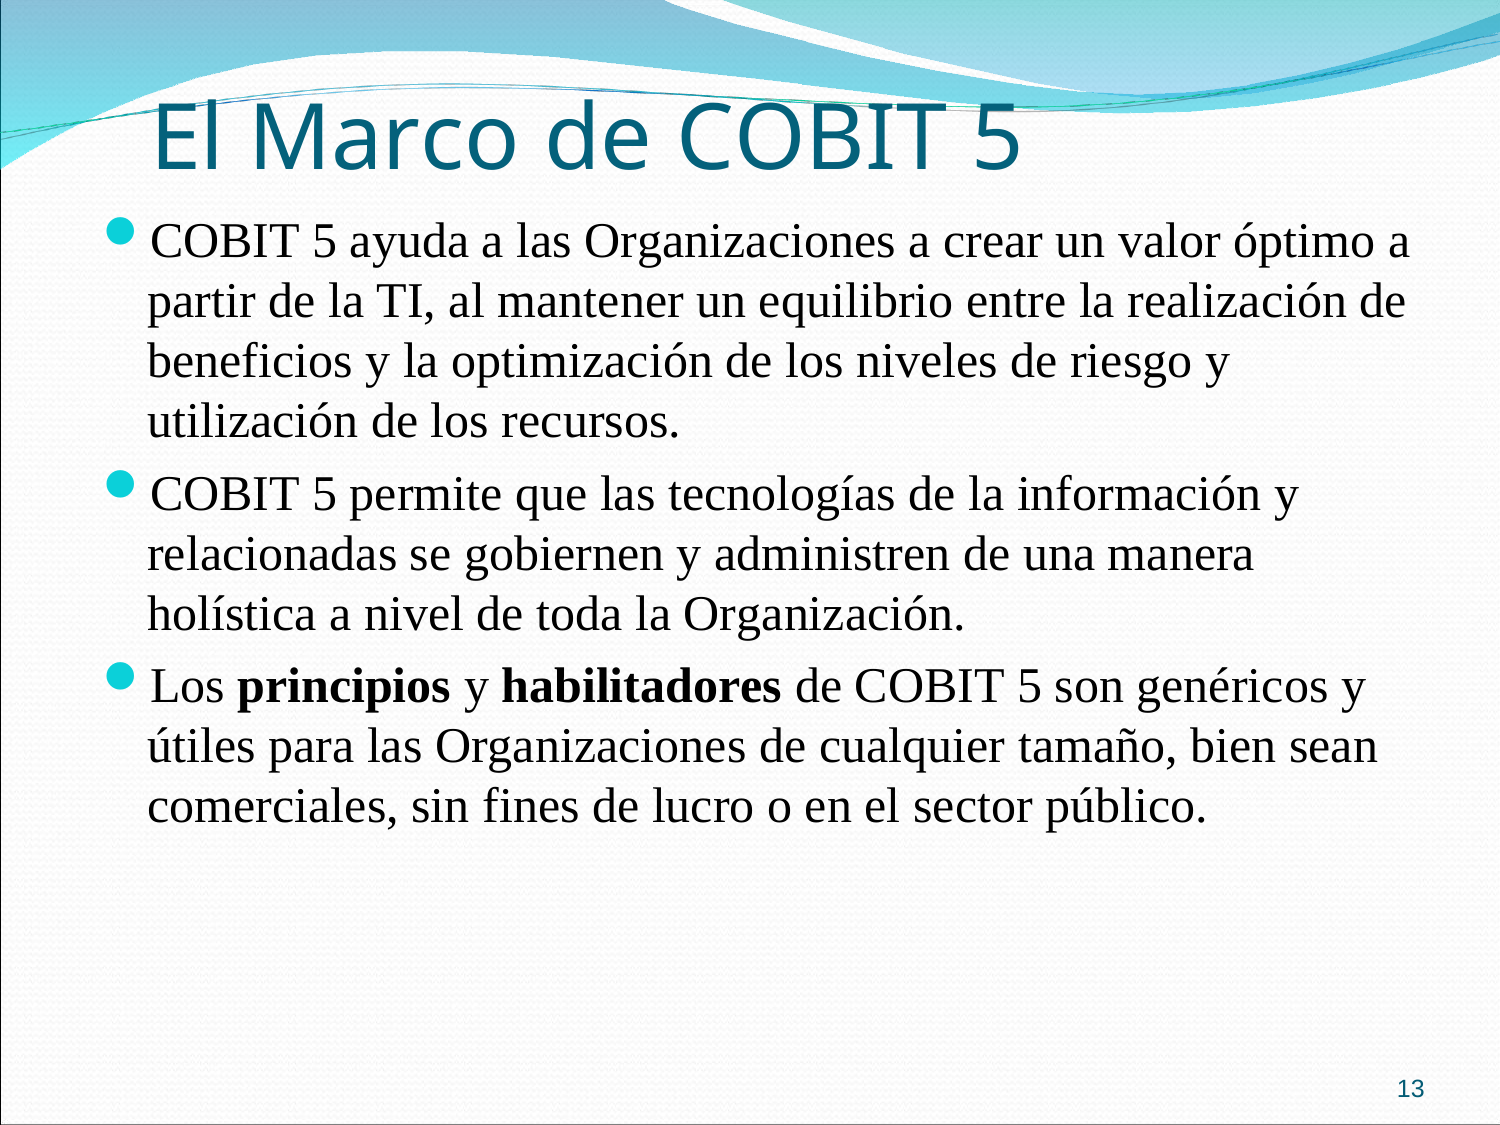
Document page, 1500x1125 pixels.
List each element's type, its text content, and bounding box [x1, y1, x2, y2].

title El Marco de COBIT 5 [150, 0, 1500, 188]
text_box <number> [1299, 1042, 1426, 1103]
picture [0, 0, 1500, 1125]
list COBIT 5 ayuda a las Organizaciones a crear un valor óptimo a partir de la TI, al mantener un equilibrio entre la realización de beneficios y la optimización de los niveles de riesgo y utilización de los recursos. COBIT 5 permite que las tecnologías de la información y relacionadas se gobiernen y administren de una manera holística a nivel de toda la Organización. Los principios y habilitadores de COBIT 5 son genéricos y útiles para las Organizaciones de cualquier tamaño, bien sean comerciales, sin fines de lucro o en el sector público. [87, 200, 1438, 1026]
